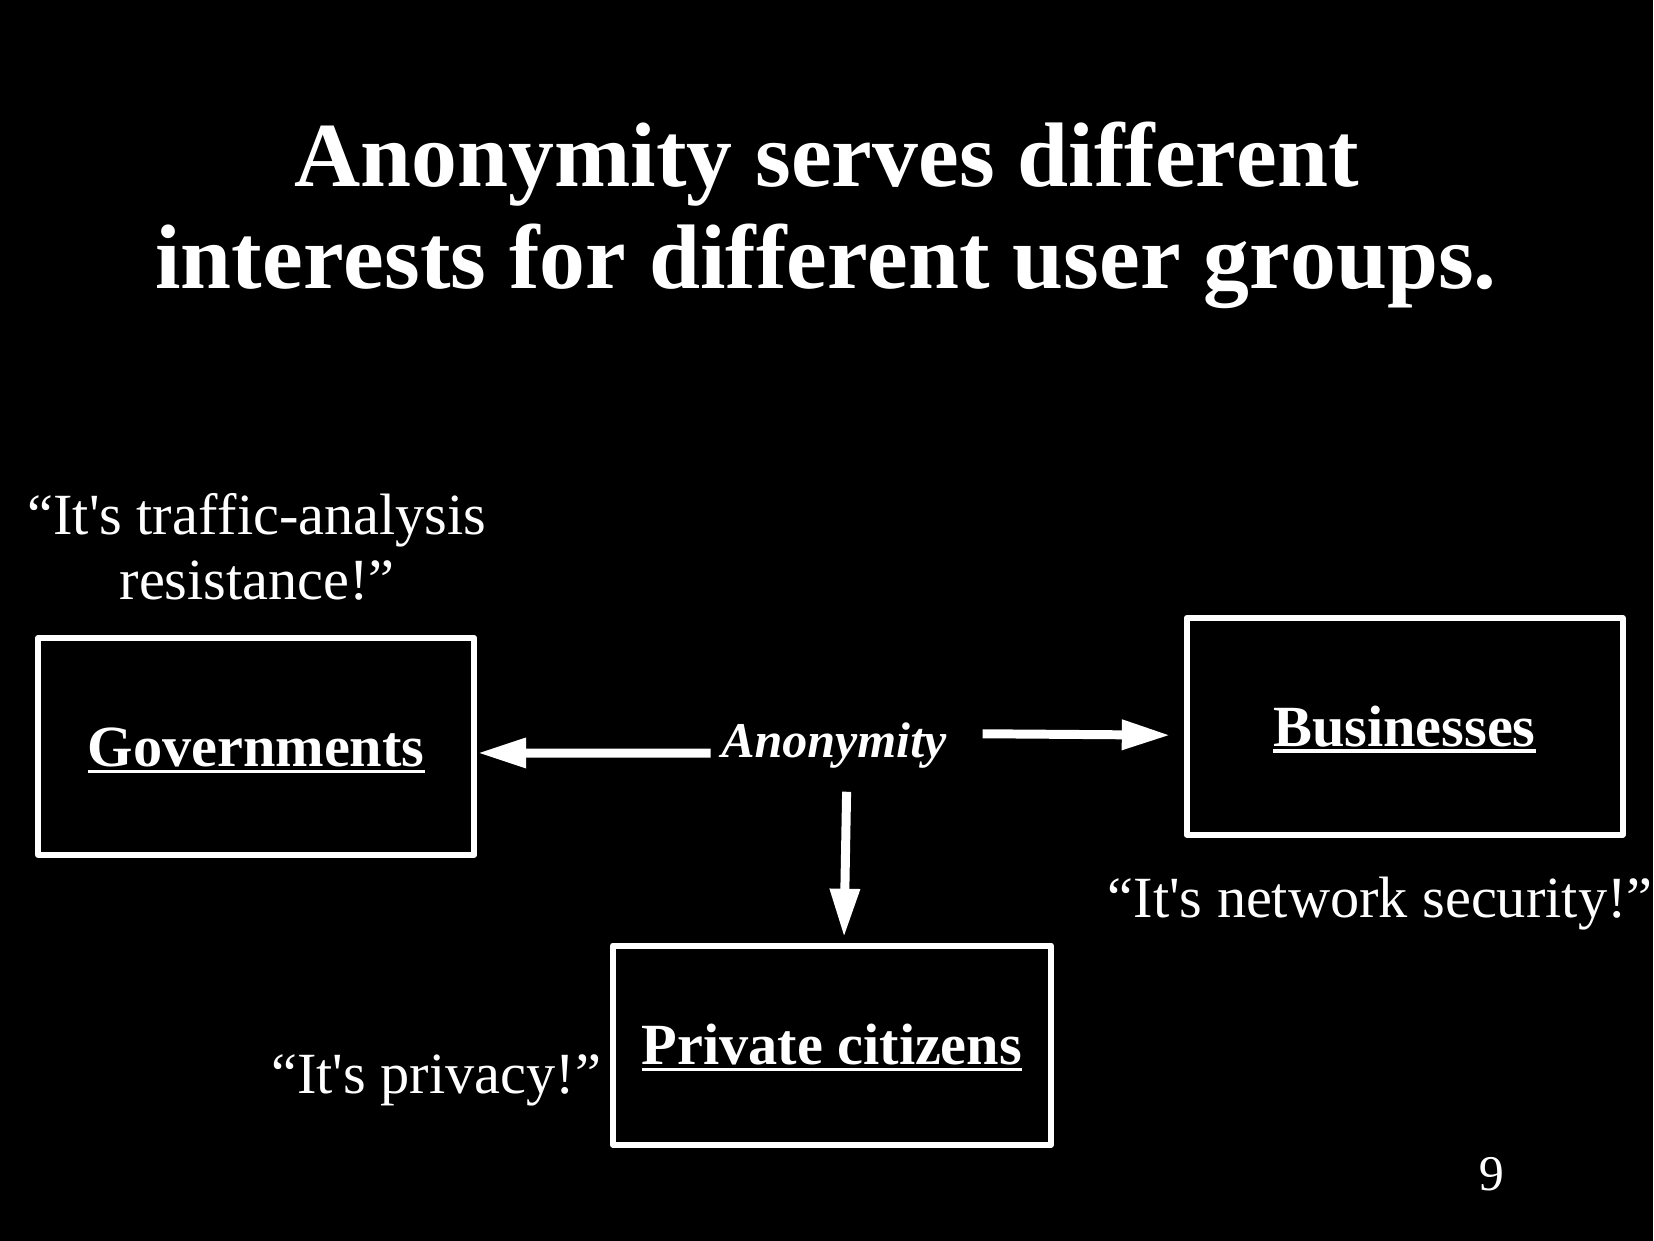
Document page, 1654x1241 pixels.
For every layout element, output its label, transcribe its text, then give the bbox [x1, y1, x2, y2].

text_box Private citizens [612, 945, 1052, 1145]
text_box “It's privacy!” [271, 1041, 602, 1112]
text_box Anonymity [632, 668, 1036, 813]
text_box Businesses [1186, 617, 1623, 835]
title Anonymity serves different interests for different user groups. [121, 86, 1534, 327]
text_box Governments [38, 637, 475, 855]
text_box “It's network security!” [1107, 865, 1653, 936]
text_box “It's traffic-analysis resistance!” [27, 482, 488, 625]
